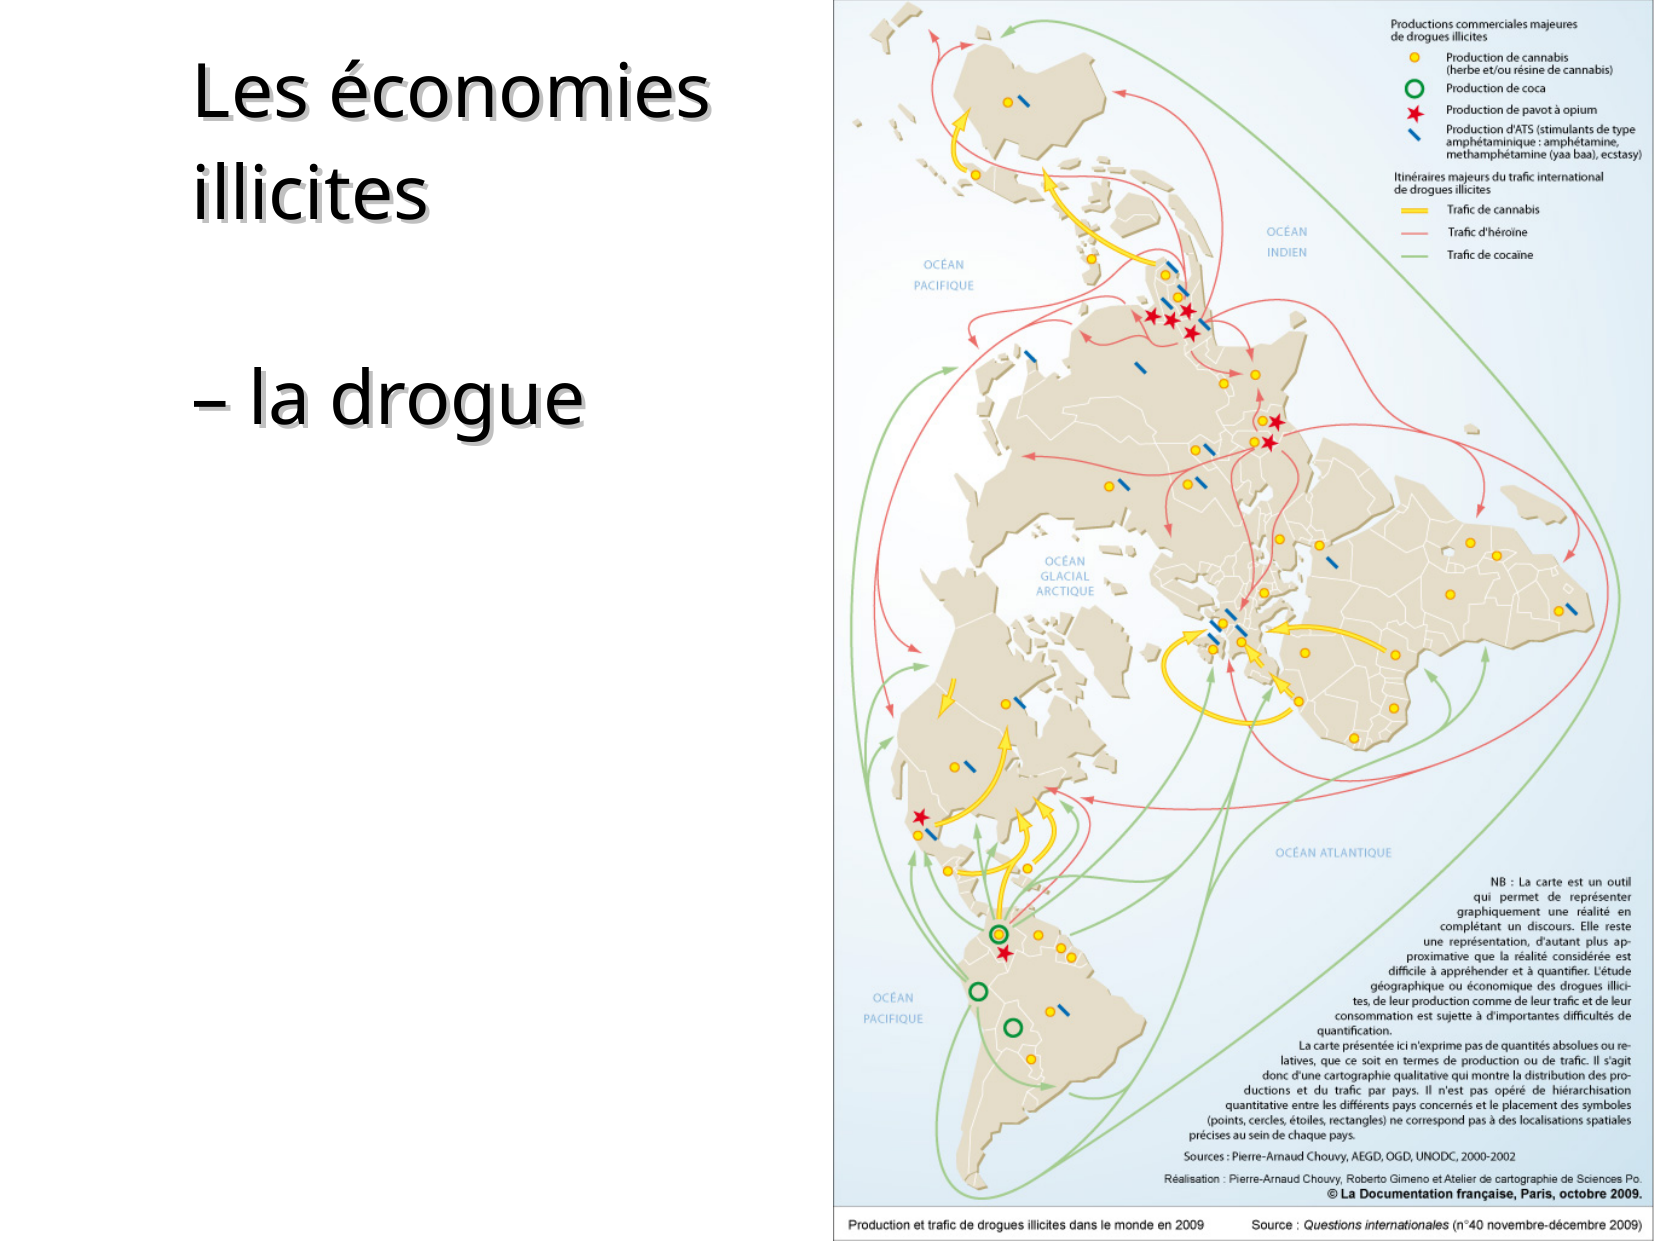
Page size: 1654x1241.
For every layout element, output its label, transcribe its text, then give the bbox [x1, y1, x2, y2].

picture [833, 0, 1654, 1241]
text_box Les économies illicites – la drogue [177, 29, 833, 513]
